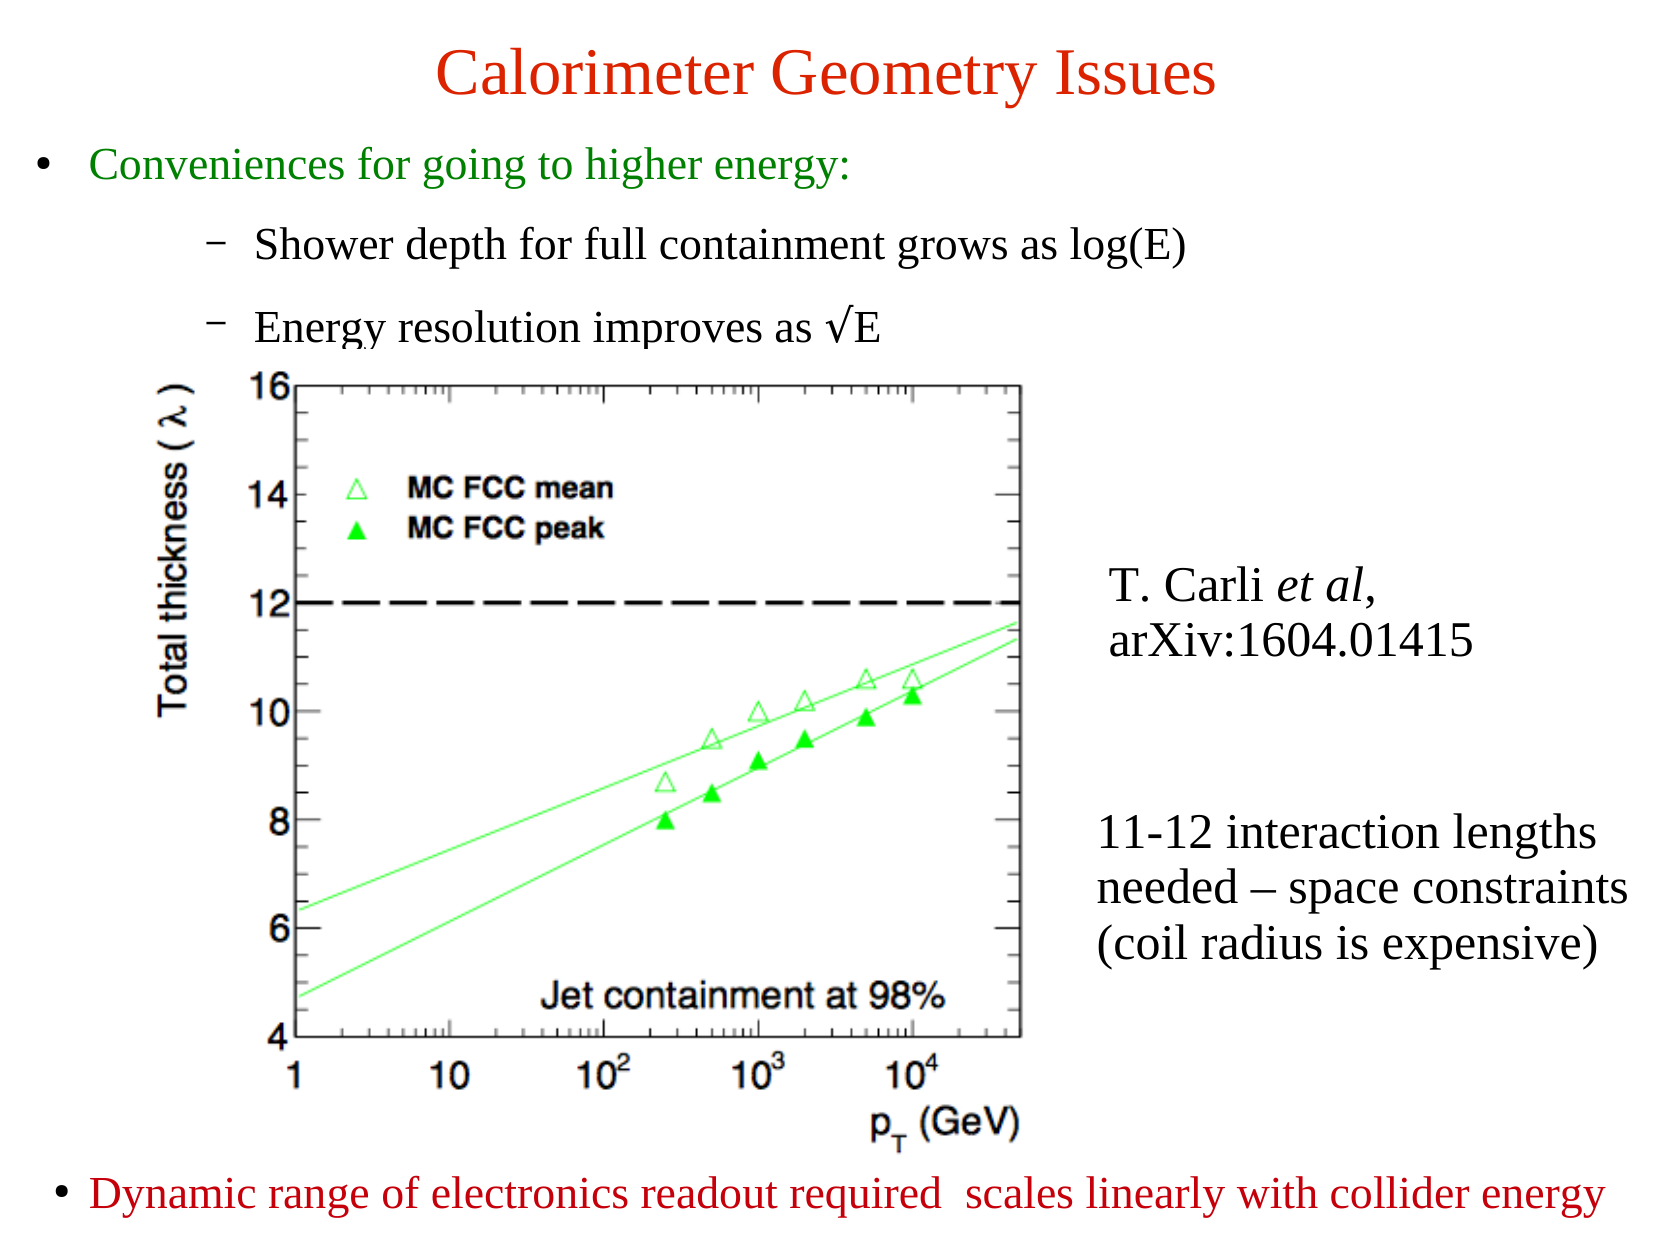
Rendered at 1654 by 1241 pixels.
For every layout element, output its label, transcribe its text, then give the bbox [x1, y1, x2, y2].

list Conveniences for going to higher energy: Shower depth for full containment grows as log(E) Energy resolution improves as √E [17, 138, 1651, 480]
picture [102, 349, 1087, 1167]
text_box Dynamic range of electronics readout required scales linearly with collider energy [18, 1167, 1608, 1219]
text_box 11-12 interaction lengths needed – space constraints (coil radius is expensive) [1096, 804, 1654, 970]
title Calorimeter Geometry Issues [121, 2, 1534, 138]
text_box T. Carli et al, arXiv:1604.01415 [1108, 556, 1475, 668]
